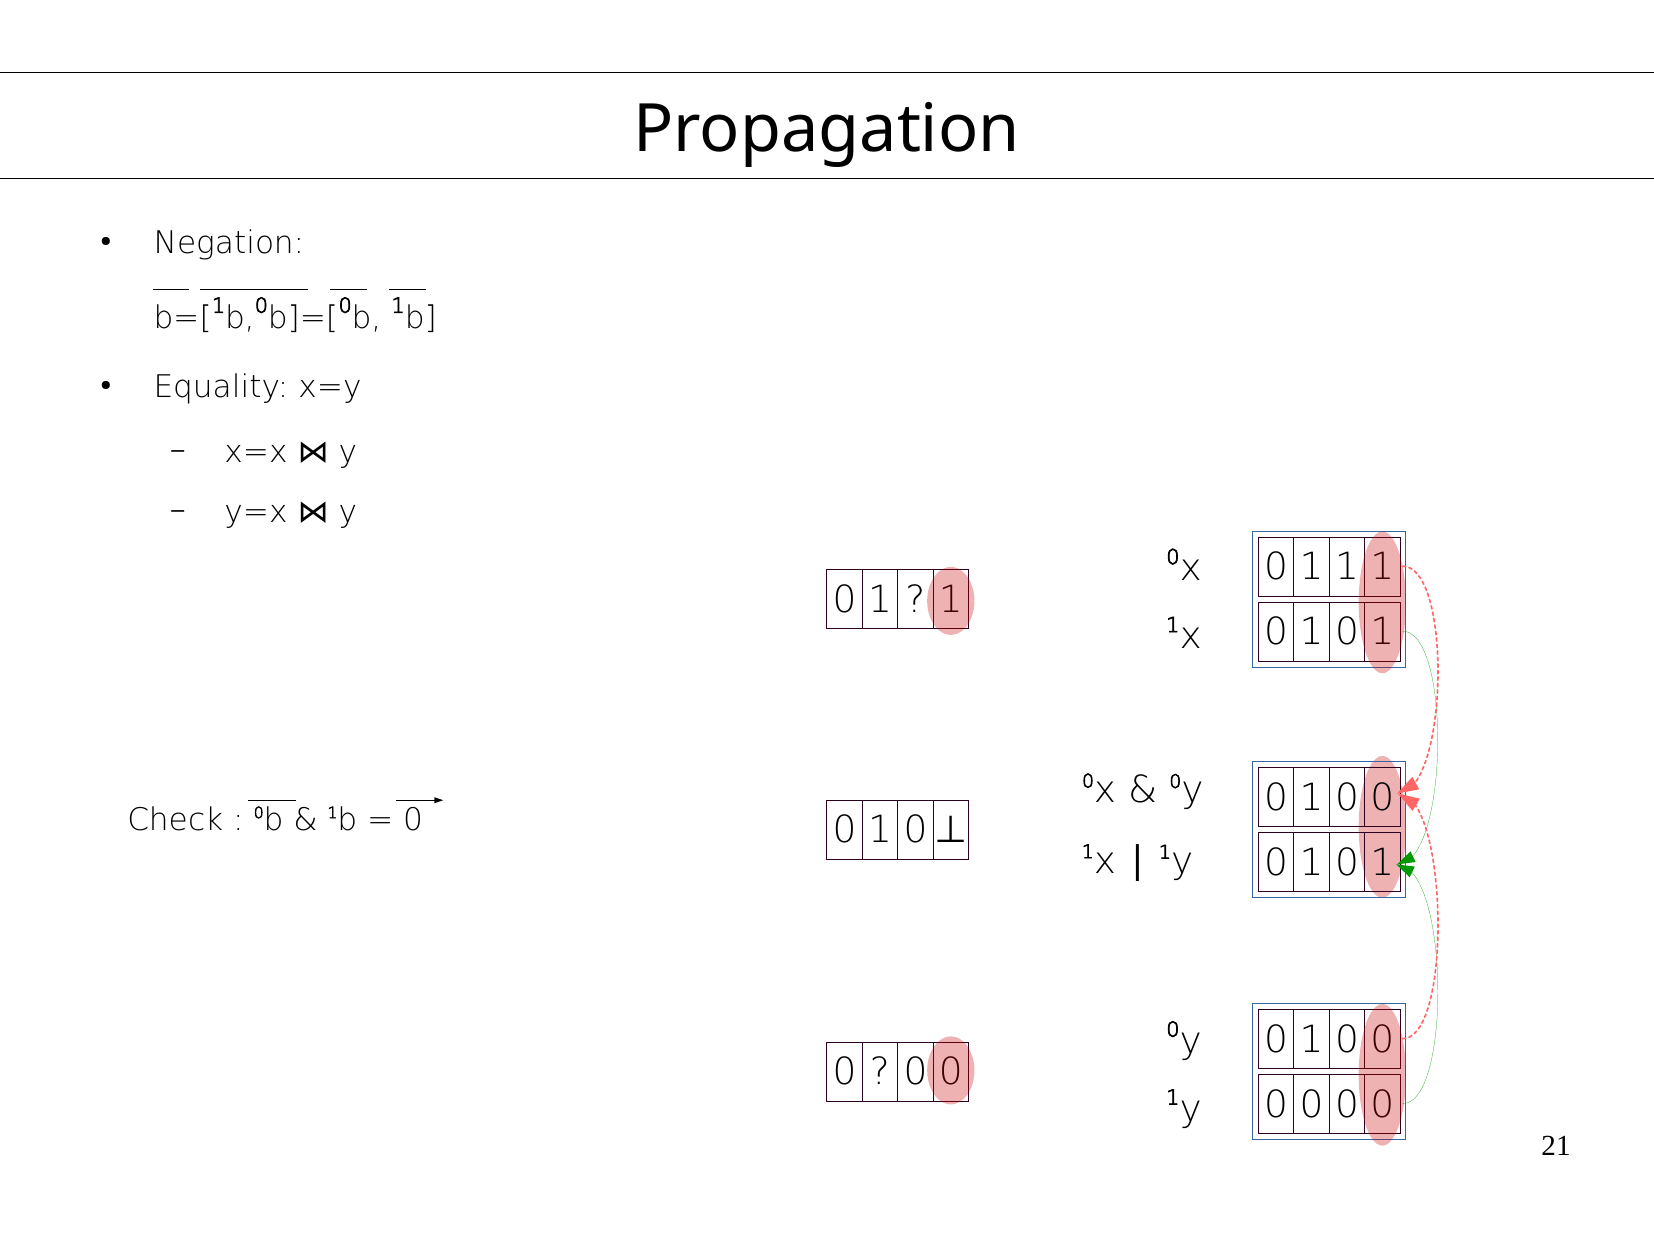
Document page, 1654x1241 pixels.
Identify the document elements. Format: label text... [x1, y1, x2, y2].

text_box 0 [1258, 1074, 1293, 1134]
text_box 1 [1293, 767, 1329, 827]
text_box [1369, 762, 1396, 767]
text_box 1 [1396, 650, 1401, 662]
text_box [1358, 1003, 1406, 1146]
text_box 0 [1258, 602, 1293, 662]
text_box 0 [1258, 767, 1293, 827]
text_box 0 [1392, 1009, 1401, 1027]
text_box 0 [826, 800, 862, 860]
text_box 1 [1329, 537, 1364, 597]
text_box [927, 1036, 975, 1105]
text_box 1 [1293, 832, 1329, 892]
text_box [1373, 892, 1392, 897]
text_box 0 [1396, 1122, 1401, 1134]
text_box 0 [826, 1042, 862, 1102]
text_box 0 [1329, 832, 1364, 892]
text_box 1x ∣ 1y [1081, 838, 1229, 904]
text_box 1 [1393, 537, 1401, 555]
text_box [1358, 531, 1406, 674]
text_box [1358, 799, 1405, 859]
text_box 1 [1364, 651, 1369, 662]
text_box 0 [826, 569, 862, 629]
text_box [927, 566, 975, 635]
text_box 0 [1258, 832, 1293, 892]
text_box 0 [962, 1094, 969, 1102]
text_box 0y [1151, 1007, 1218, 1073]
text_box 1 [1293, 602, 1329, 662]
text_box 0 [1293, 1074, 1329, 1134]
text_box 0 [1364, 1009, 1372, 1026]
text_box 0 [933, 1095, 940, 1102]
text_box 0 [1329, 1009, 1364, 1069]
text_box Check : 0b & 1b = 0 [112, 793, 473, 863]
text_box 1y [1151, 1075, 1218, 1141]
text_box 1 [1293, 1009, 1329, 1069]
text_box ? [897, 569, 933, 629]
text_box 1 [862, 569, 897, 629]
text_box 0 [897, 1042, 933, 1102]
text_box 1 [1364, 832, 1401, 892]
text_box 0 [897, 800, 933, 860]
text_box 0 [1364, 1124, 1368, 1134]
text_box 0 [1364, 767, 1401, 827]
text_box ? [862, 1042, 897, 1102]
text_box 0 [1329, 602, 1364, 662]
text_box 1 [933, 569, 941, 577]
text_box 1x [1151, 602, 1218, 668]
text_box 0x & 0y [1082, 767, 1229, 833]
text_box [1373, 755, 1392, 761]
text_box 0 [1258, 537, 1293, 597]
text_box 1 [1364, 537, 1372, 554]
text_box 0 [1329, 767, 1364, 827]
text_box 1 [862, 800, 897, 860]
text_box 0 [1258, 1009, 1293, 1069]
text_box Propagation [0, 72, 1654, 166]
text_box 0 [1329, 1074, 1364, 1134]
text_box ⊥ [933, 800, 969, 860]
text_box 0x [1151, 534, 1218, 600]
list Negation: b=[1b,0b]=[0b, 1b] Equality: x=y x=x ⋈ y y=x ⋈ y [82, 224, 1241, 1193]
text_box 1 [1293, 537, 1329, 597]
text_box 1 [961, 569, 969, 577]
